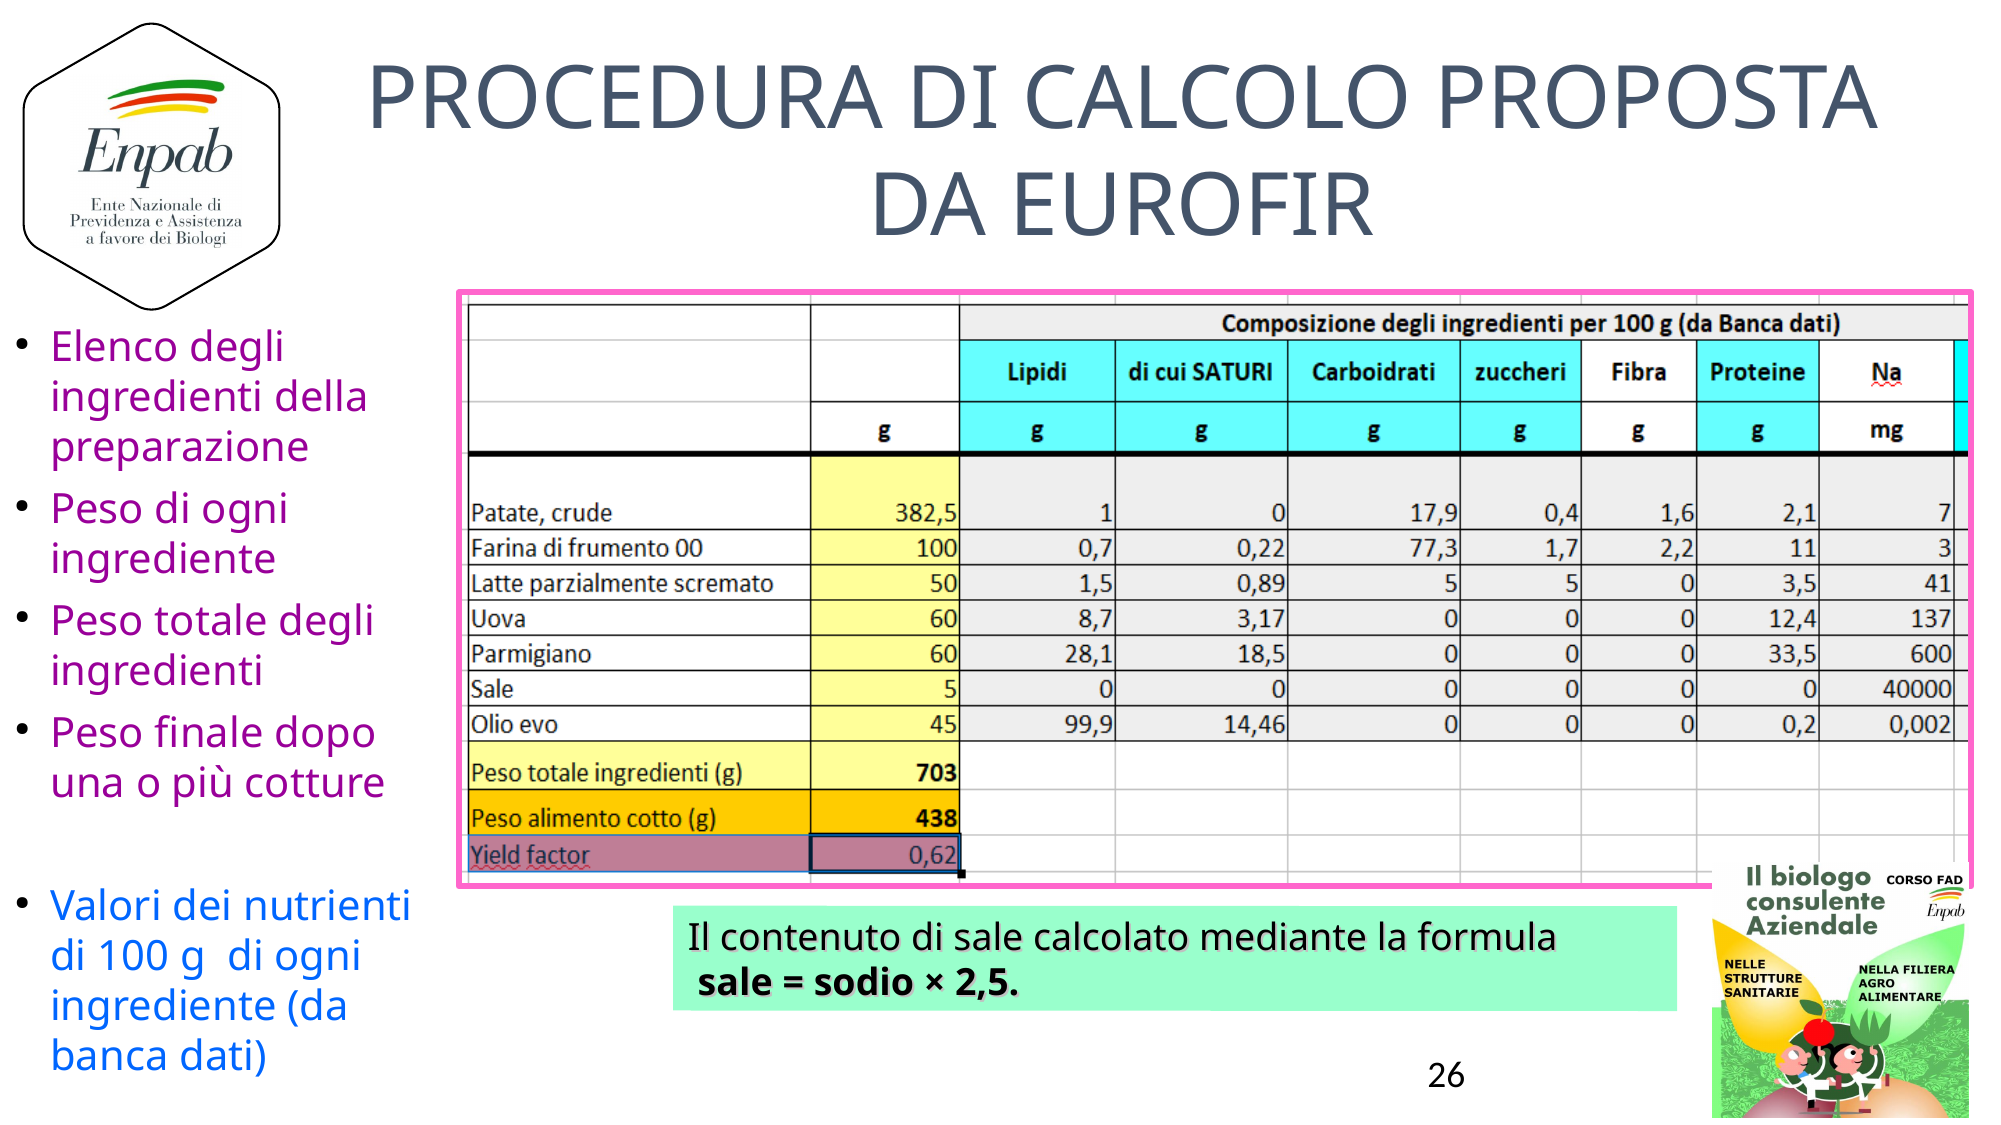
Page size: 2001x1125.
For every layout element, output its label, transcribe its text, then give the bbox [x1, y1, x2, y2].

picture [70, 74, 242, 249]
text_box [23, 23, 280, 310]
text_box PROCEDURA DI CALCOLO PROPOSTA DA EUROFIR [307, 35, 1938, 254]
picture [461, 295, 1969, 1118]
text_box Elenco degli ingredienti della preparazione Peso di ogni ingrediente Peso totale degli ingredienti Peso finale dopo una o più cotture Valori dei nutrienti di 100 g di ogni ingrediente (da banca dati) [0, 312, 449, 1087]
text_box Il contenuto di sale calcolato mediante la formula sale = sodio × 2,5. [673, 905, 1678, 1012]
